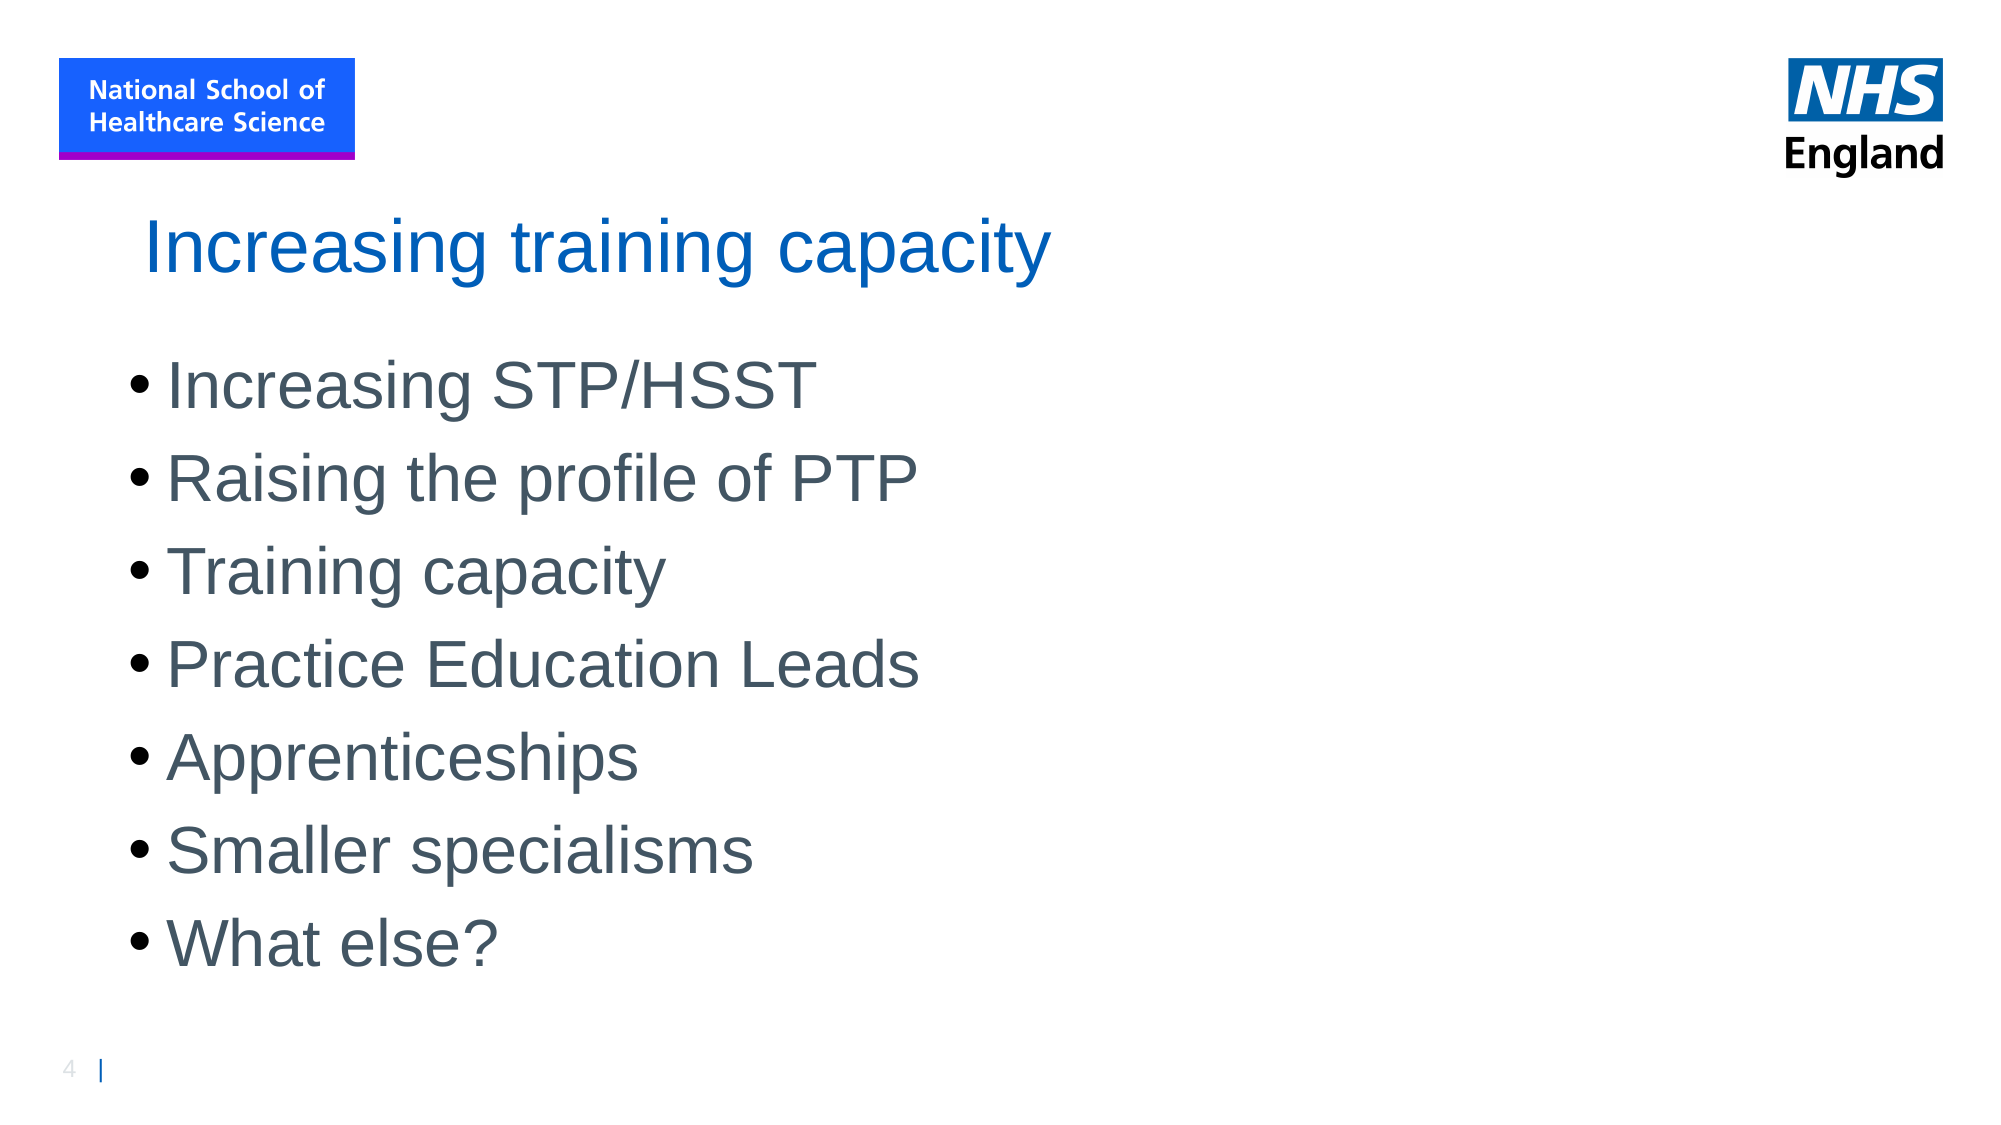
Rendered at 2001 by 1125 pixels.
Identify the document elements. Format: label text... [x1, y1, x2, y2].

title Increasing training capacity [128, 198, 1875, 299]
list Increasing STP/HSST Raising the profile of PTP Training capacity Practice Education Leads Apprenticeships Smaller specialisms What else? [128, 351, 1875, 1018]
